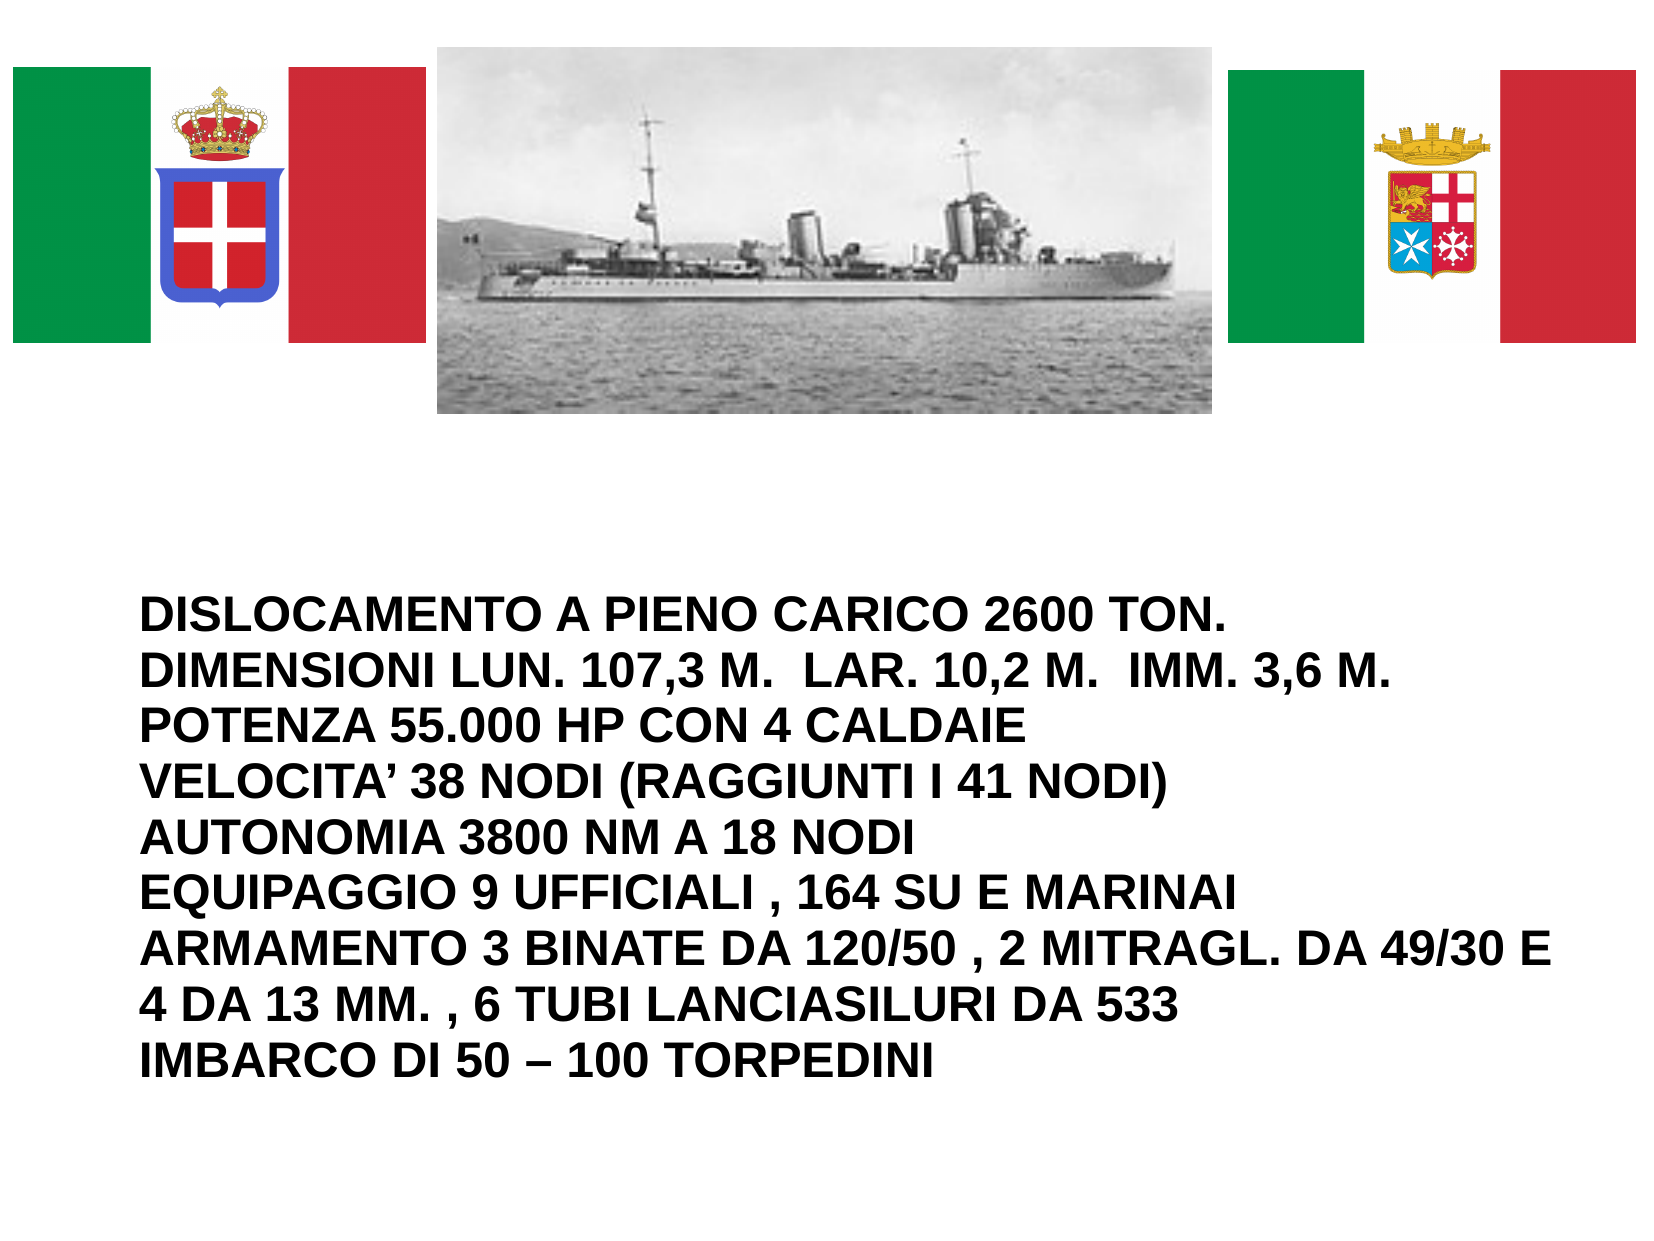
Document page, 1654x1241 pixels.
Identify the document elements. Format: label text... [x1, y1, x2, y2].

picture [1228, 70, 1636, 343]
picture [437, 47, 1212, 414]
picture [13, 67, 426, 343]
text_box DISLOCAMENTO A PIENO CARICO 2600 TON. DIMENSIONI LUN. 107,3 M. LAR. 10,2 M. IMM. 3,6 M. POTENZA 55.000 HP CON 4 CALDAIE VELOCITA’ 38 NODI (RAGGIUNTI I 41 NODI) AUTONOMIA 3800 NM A 18 NODI EQUIPAGGIO 9 UFFICIALI , 164 SU E MARINAI ARMAMENTO 3 BINATE DA 120/50 , 2 MITRAGL. DA 49/30 E 4 DA 13 MM. , 6 TUBI LANCIASILURI DA 533 IMBARCO DI 50 – 100 TORPEDINI [124, 578, 1583, 1096]
